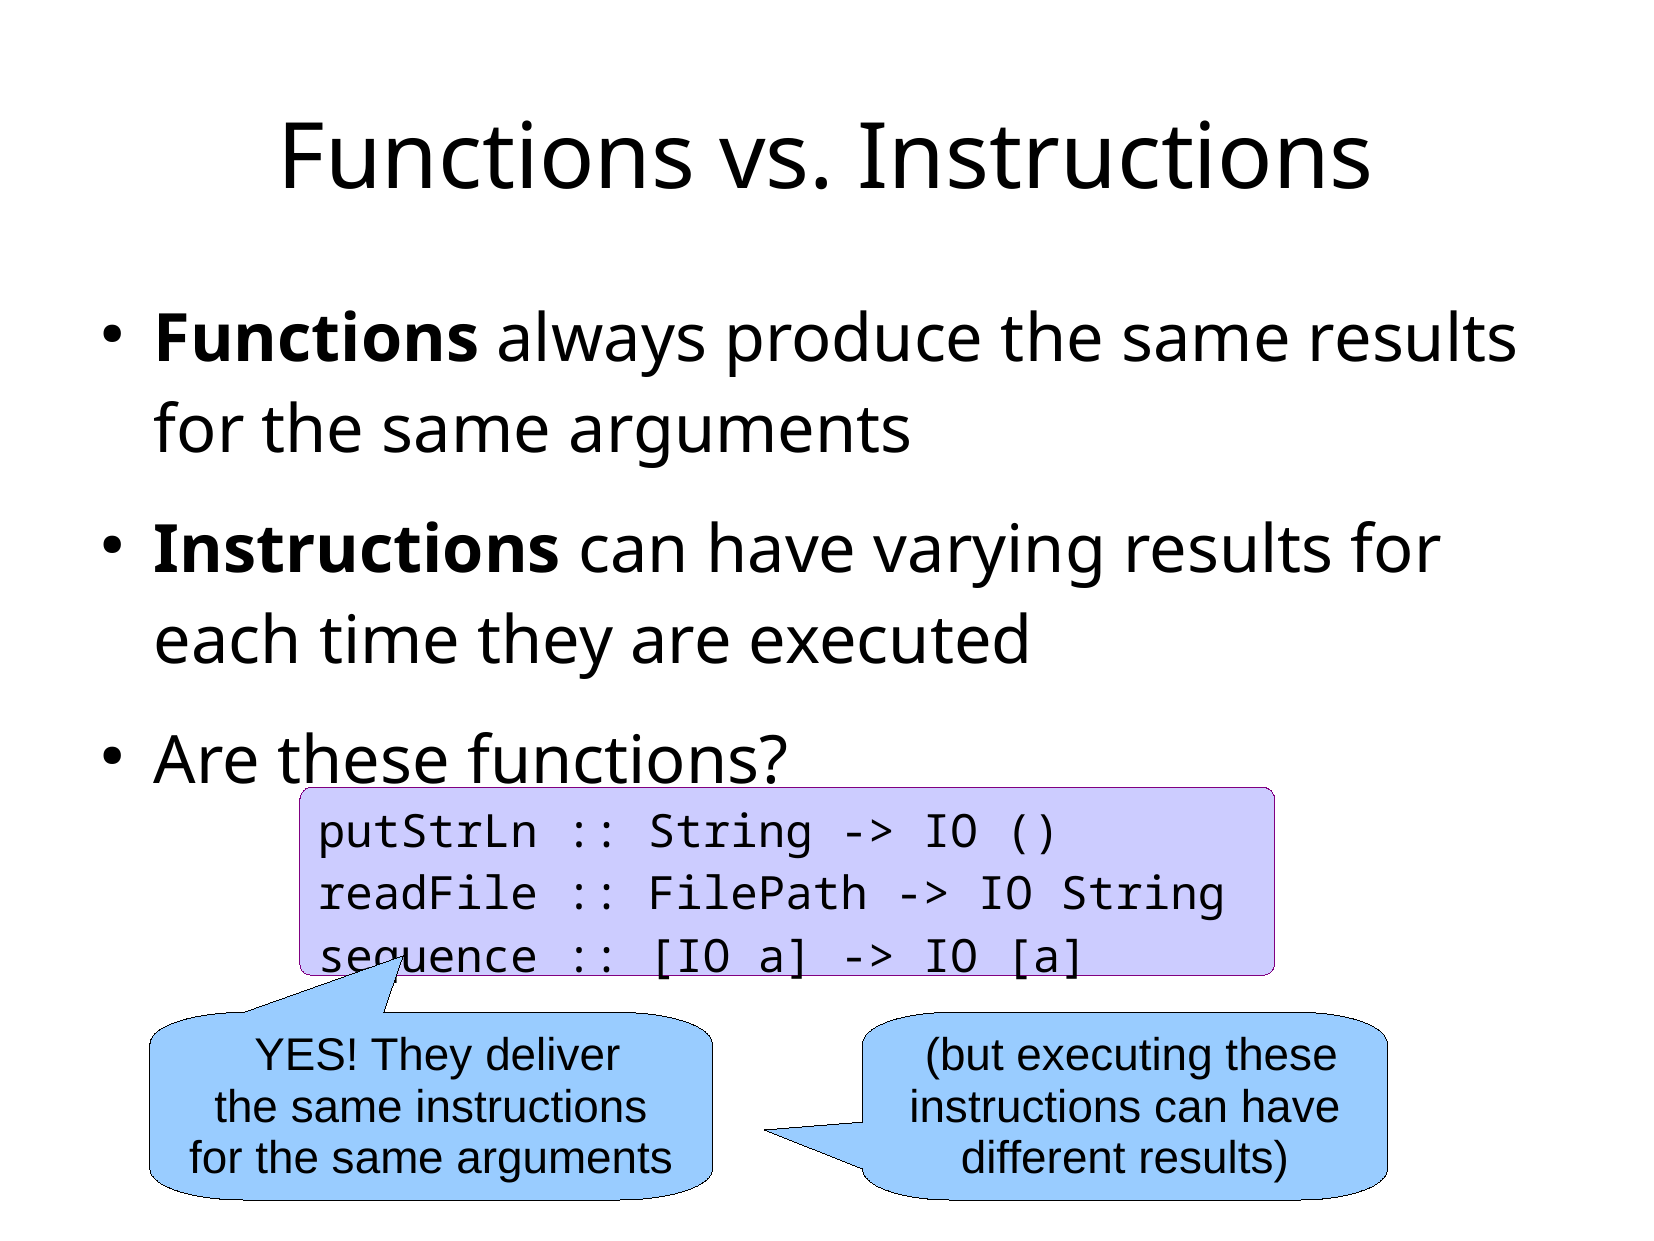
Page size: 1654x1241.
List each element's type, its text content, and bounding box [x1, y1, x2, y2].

text_box (but executing these instructions can have different results) [764, 1012, 1388, 1201]
list Functions always produce the same results for the same arguments Instructions can have varying results for each time they are executed Are these functions? [82, 290, 1571, 1109]
text_box YES! They deliver the same instructions for the same arguments [149, 955, 713, 1201]
title Functions vs. Instructions [82, 56, 1571, 250]
text_box putStrLn :: String -> IO () readFile :: FilePath -> IO String sequence :: [IO a] -> IO [a] [299, 787, 1275, 976]
